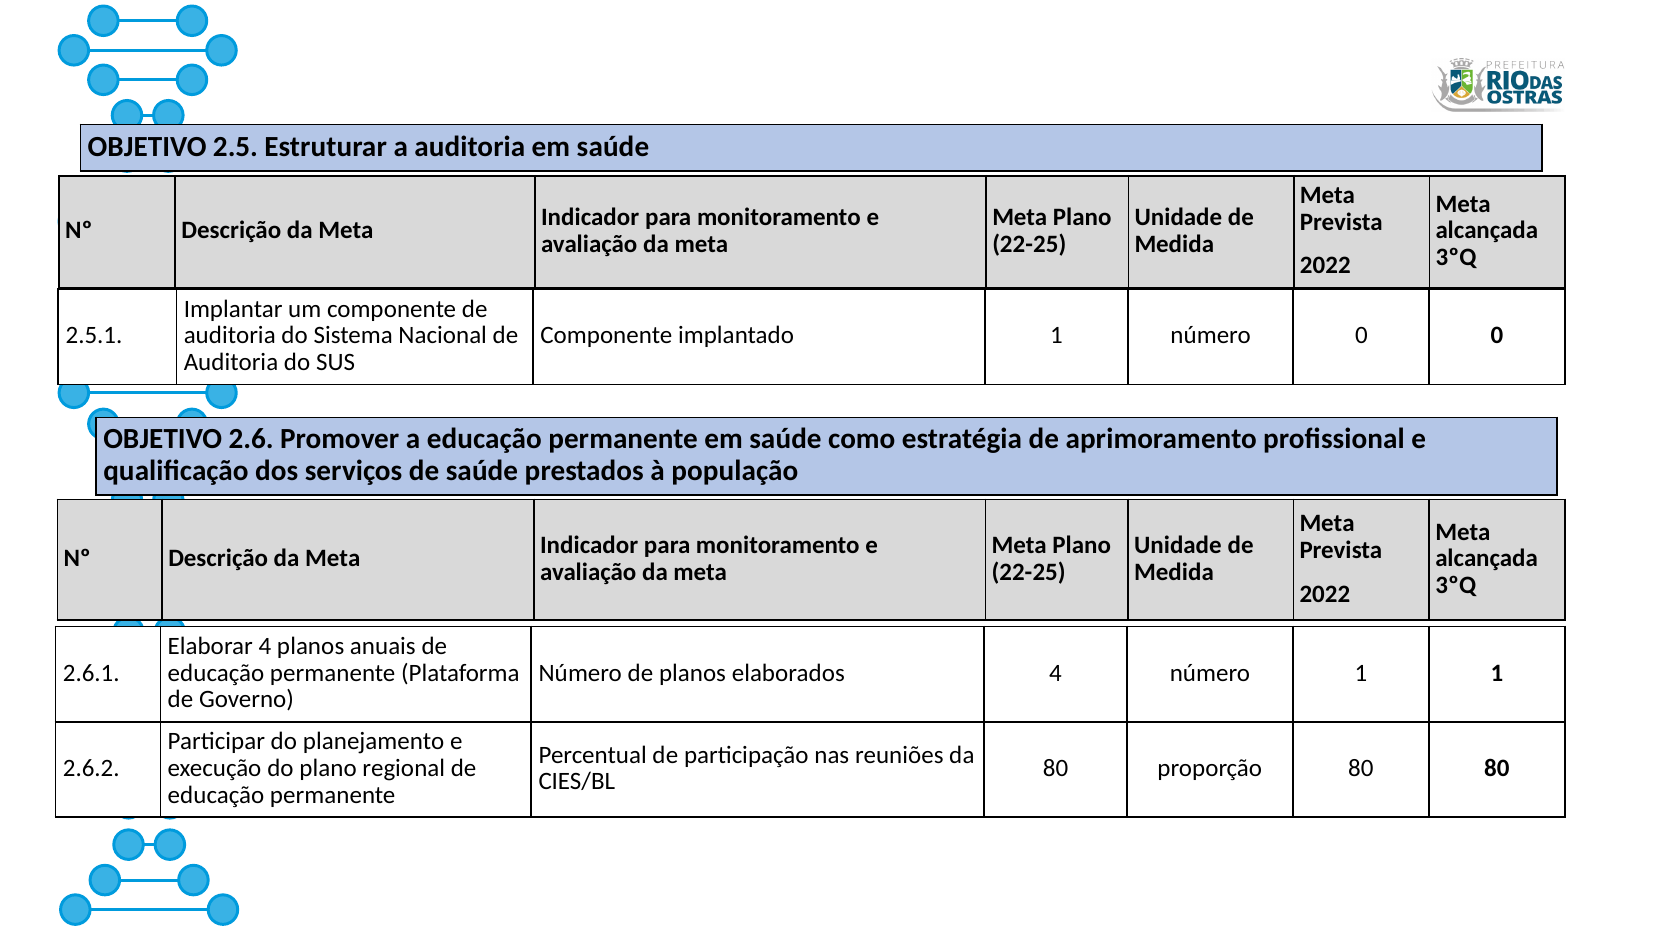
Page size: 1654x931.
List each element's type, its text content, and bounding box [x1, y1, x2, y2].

table_header 4 [985, 627, 1126, 721]
table_header Indicador para monitoramento e avaliação da meta [536, 177, 985, 287]
table_cell Percentual de participação nas reuniões da CIES/BL [532, 723, 983, 816]
table_header OBJETIVO 2.5. Estruturar a auditoria em saúde [81, 125, 1541, 170]
table_header Meta Plano (22-25) [987, 177, 1128, 287]
table_cell 80 [1294, 723, 1428, 816]
table_header Meta alcançada 3ºQ [1430, 500, 1564, 619]
table_header número [1128, 627, 1292, 721]
table_header Meta Prevista 2022 [1295, 177, 1429, 287]
table_header Componente implantado [534, 290, 984, 384]
table_header Meta Plano (22-25) [986, 500, 1127, 619]
table_header Número de planos elaborados [532, 627, 983, 721]
table_header 2.6.1. [56, 627, 160, 721]
table_cell 80 [1430, 723, 1564, 816]
table_header 0 [1294, 290, 1428, 384]
table_header Unidade de Medida [1129, 177, 1293, 287]
table_header Descrição da Meta [176, 177, 534, 287]
table_header Unidade de Medida [1129, 500, 1293, 619]
table_cell proporção [1128, 723, 1292, 816]
table_cell 80 [985, 723, 1126, 816]
table_header 2.5.1. [59, 290, 176, 384]
table_header Implantar um componente de auditoria do Sistema Nacional de Auditoria do SUS [177, 290, 532, 384]
table_header Elaborar 4 planos anuais de educação permanente (Plataforma de Governo) [161, 627, 530, 721]
table_header Indicador para monitoramento e avaliação da meta [535, 500, 985, 619]
table_header 1 [1430, 627, 1564, 721]
table_header 1 [986, 290, 1127, 384]
table_header OBJETIVO 2.6. Promover a educação permanente em saúde como estratégia de aprimoramento profissional e qualificação dos serviços de saúde prestados à população [97, 418, 1556, 494]
table_header Nº [60, 177, 174, 287]
table_header 0 [1430, 290, 1564, 384]
table_header Descrição da Meta [163, 500, 533, 619]
table_header número [1129, 290, 1292, 384]
table_header Meta Prevista 2022 [1294, 500, 1428, 619]
table_cell Participar do planejamento e execução do plano regional de educação permanente [161, 723, 530, 816]
picture [1431, 58, 1565, 112]
table_cell 2.6.2. [56, 723, 160, 816]
table_header Nº [58, 500, 161, 619]
table_header 1 [1294, 627, 1428, 721]
table_header Meta alcançada 3ºQ [1430, 177, 1564, 287]
